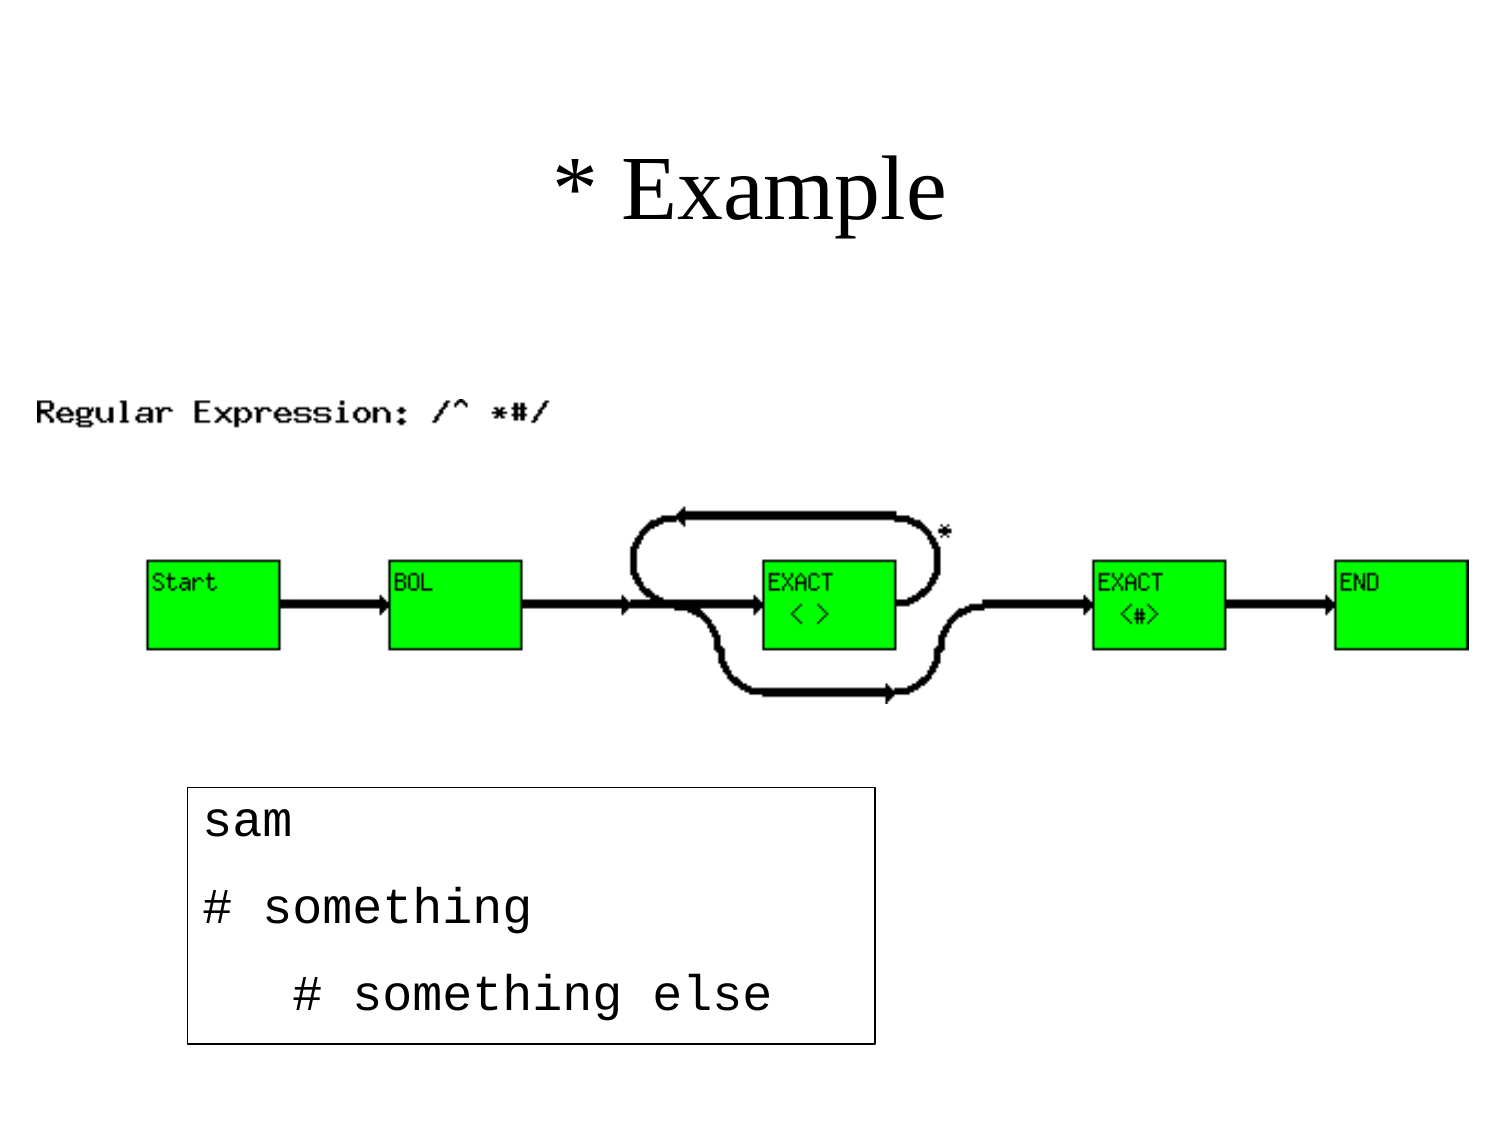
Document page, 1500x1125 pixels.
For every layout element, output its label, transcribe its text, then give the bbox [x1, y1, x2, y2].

text_box sam # something # something else [187, 787, 876, 1044]
title * Example [112, 99, 1388, 288]
picture [37, 399, 1469, 704]
